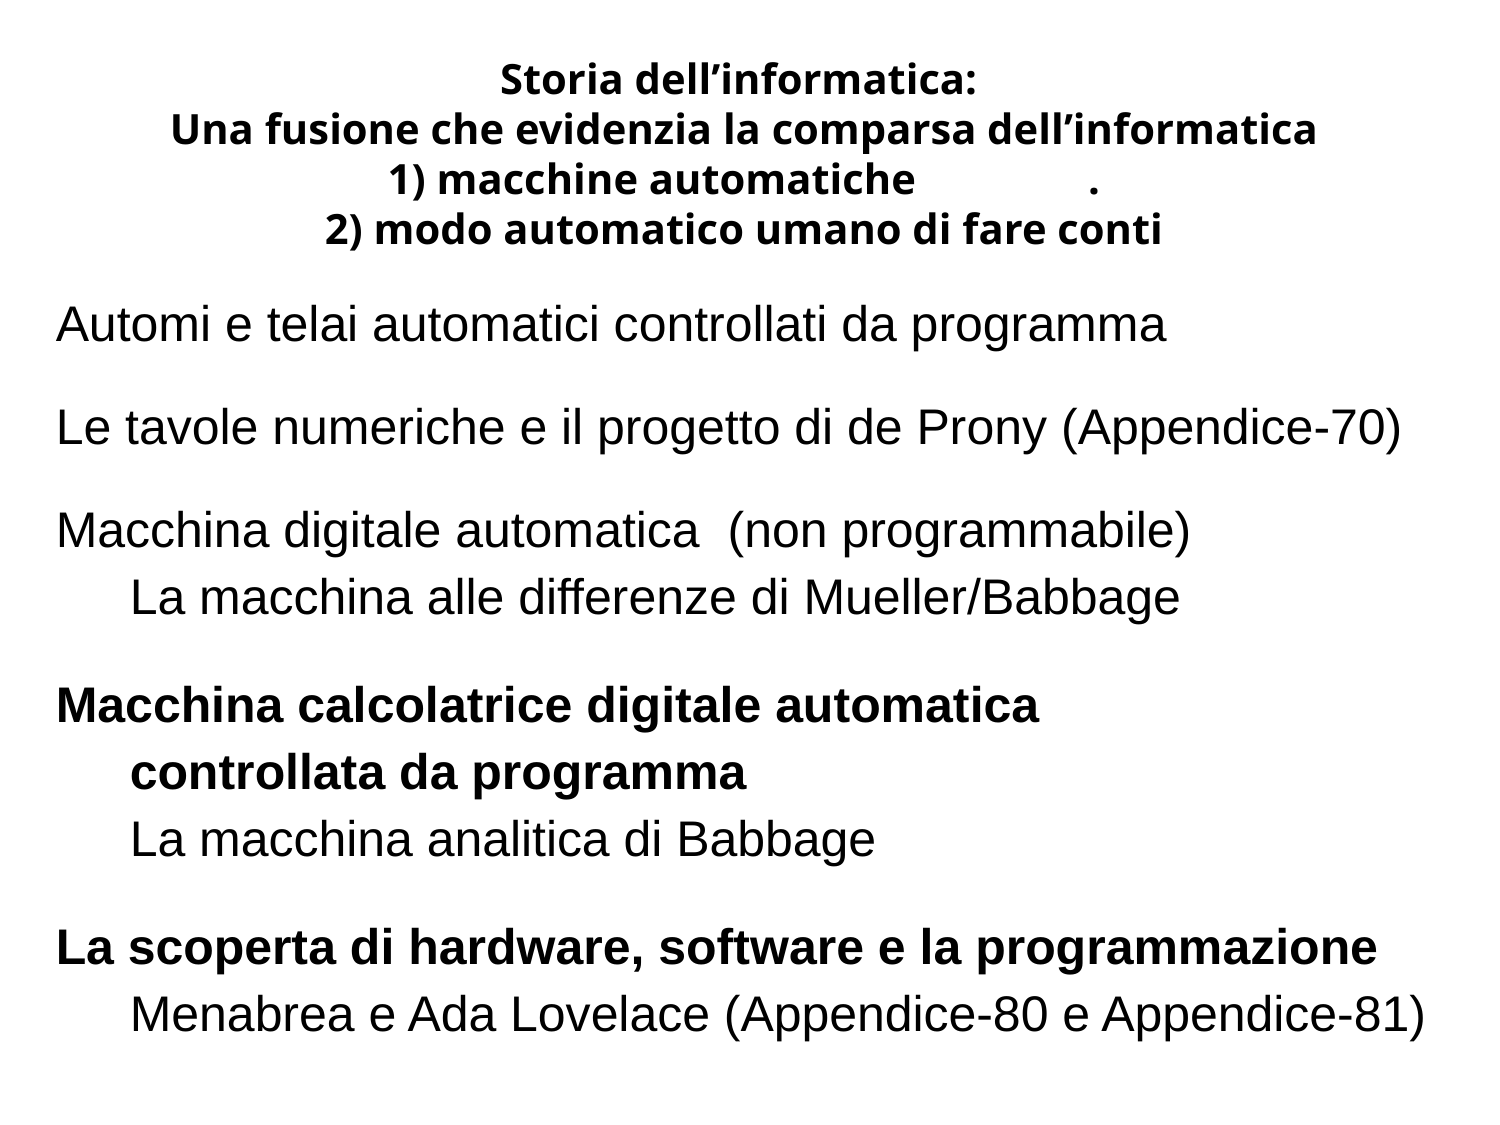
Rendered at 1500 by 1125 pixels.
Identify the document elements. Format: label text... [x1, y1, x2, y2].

list Automi e telai automatici controllati da programma Le tavole numeriche e il progetto di de Prony (Appendice-70) Macchina digitale automatica (non programmabile) La macchina alle differenze di Mueller/Babbage Macchina calcolatrice digitale automatica controllata da programma La macchina analitica di Babbage La scoperta di hardware, software e la programmazione Menabrea e Ada Lovelace (Appendice-80 e Appendice-81) [41, 290, 1500, 1094]
title Storia dell’informatica: Una fusione che evidenzia la comparsa dell’informatica 1) macchine automatiche . 2) modo automatico umano di fare conti [17, 45, 1471, 279]
